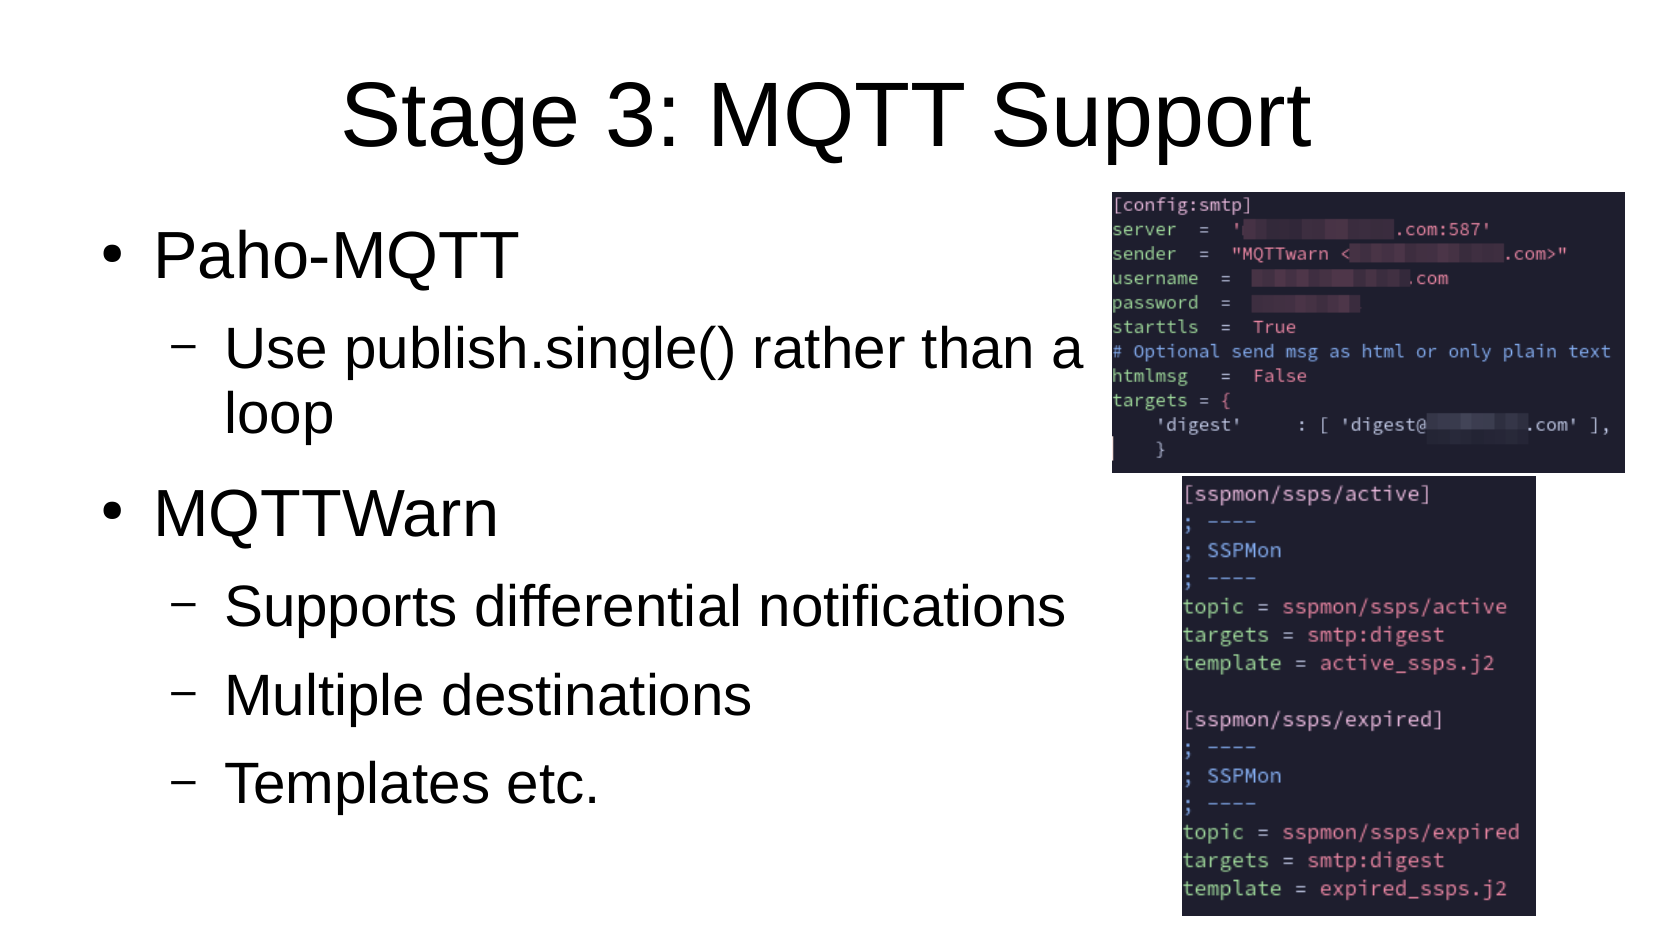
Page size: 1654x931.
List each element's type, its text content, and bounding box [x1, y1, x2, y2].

title Stage 3: MQTT Support [82, 37, 1571, 193]
picture [1112, 192, 1625, 473]
list Paho-MQTT Use publish.single() rather than a loop MQTTWarn Supports differential notifications Multiple destinations Templates etc. [82, 217, 1123, 857]
picture [1182, 476, 1536, 916]
